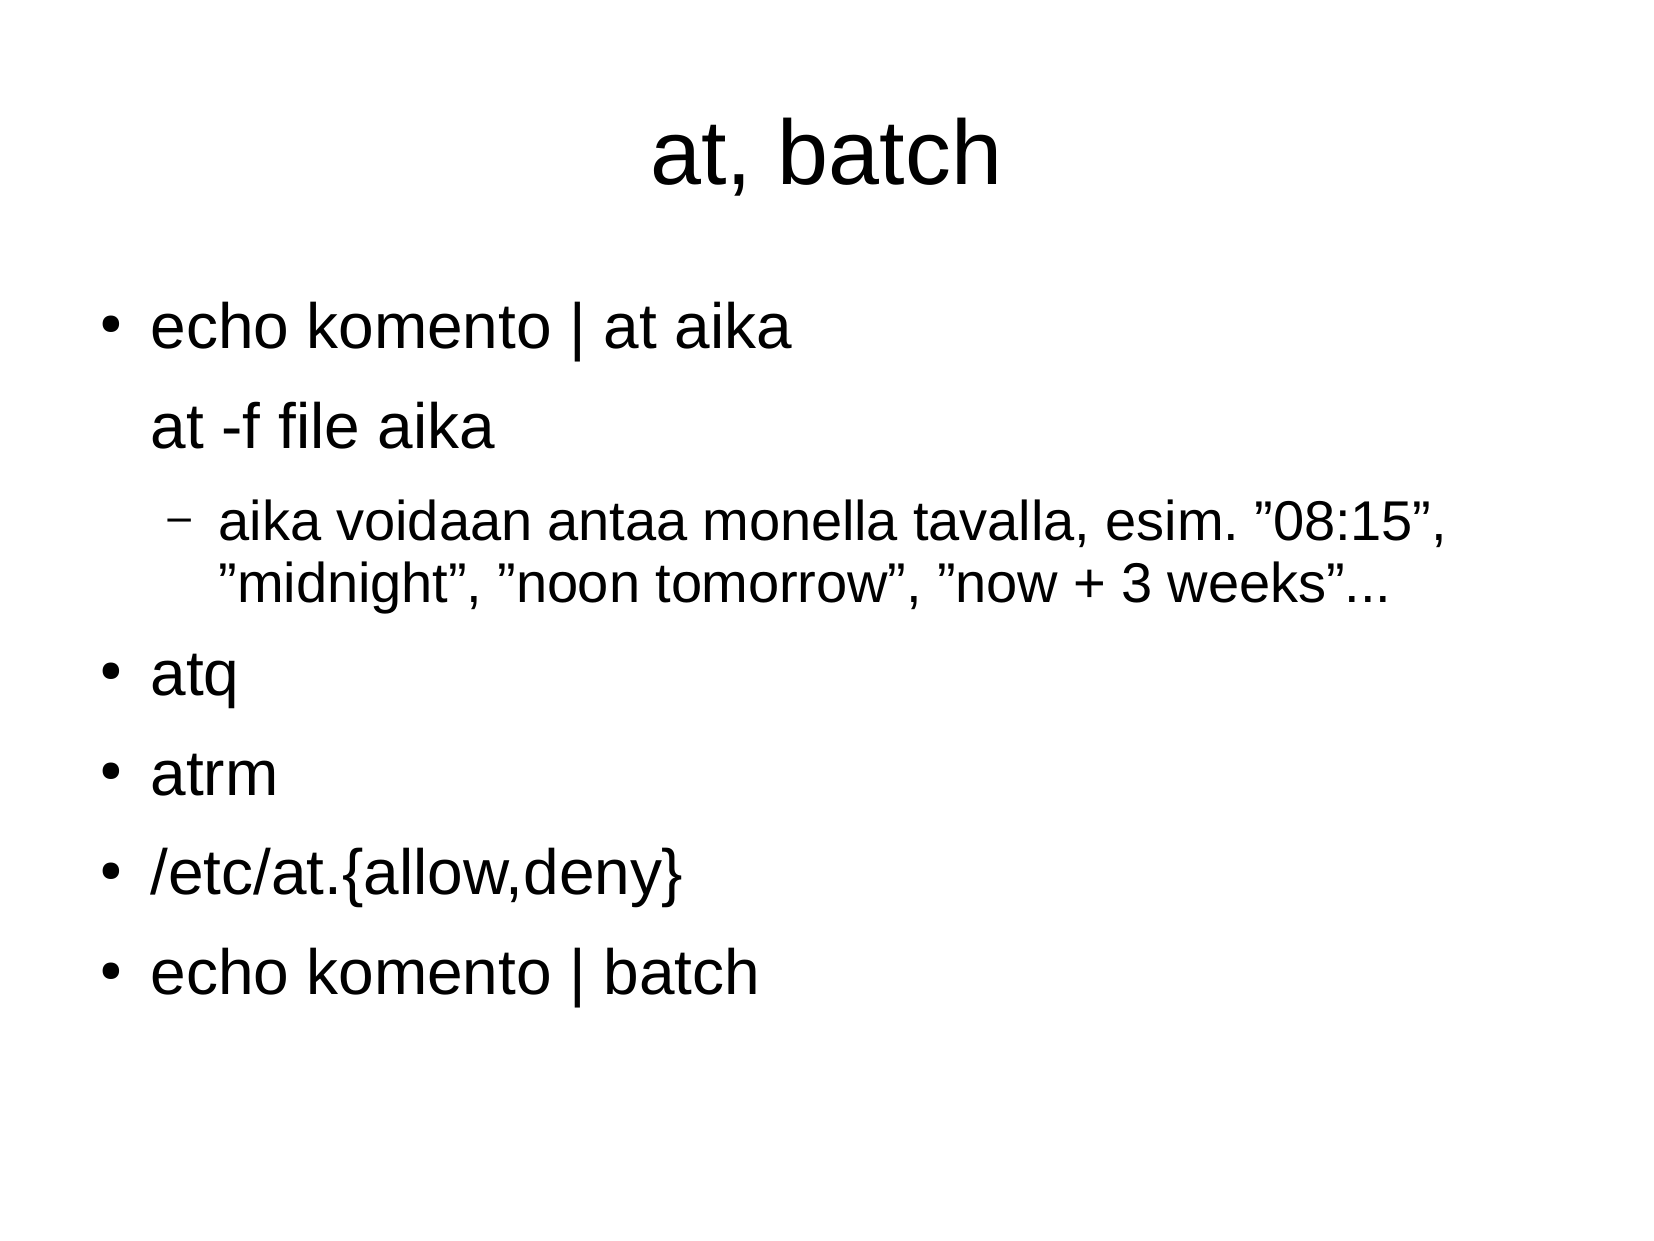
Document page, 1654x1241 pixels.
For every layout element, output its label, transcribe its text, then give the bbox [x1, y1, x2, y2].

list echo komento | at aika at -f file aika aika voidaan antaa monella tavalla, esim. ”08:15”, ”midnight”, ”noon tomorrow”, ”now + 3 weeks”... atq atrm /etc/at.{allow,deny} echo komento | batch [82, 290, 1571, 1010]
title at, batch [82, 49, 1571, 257]
